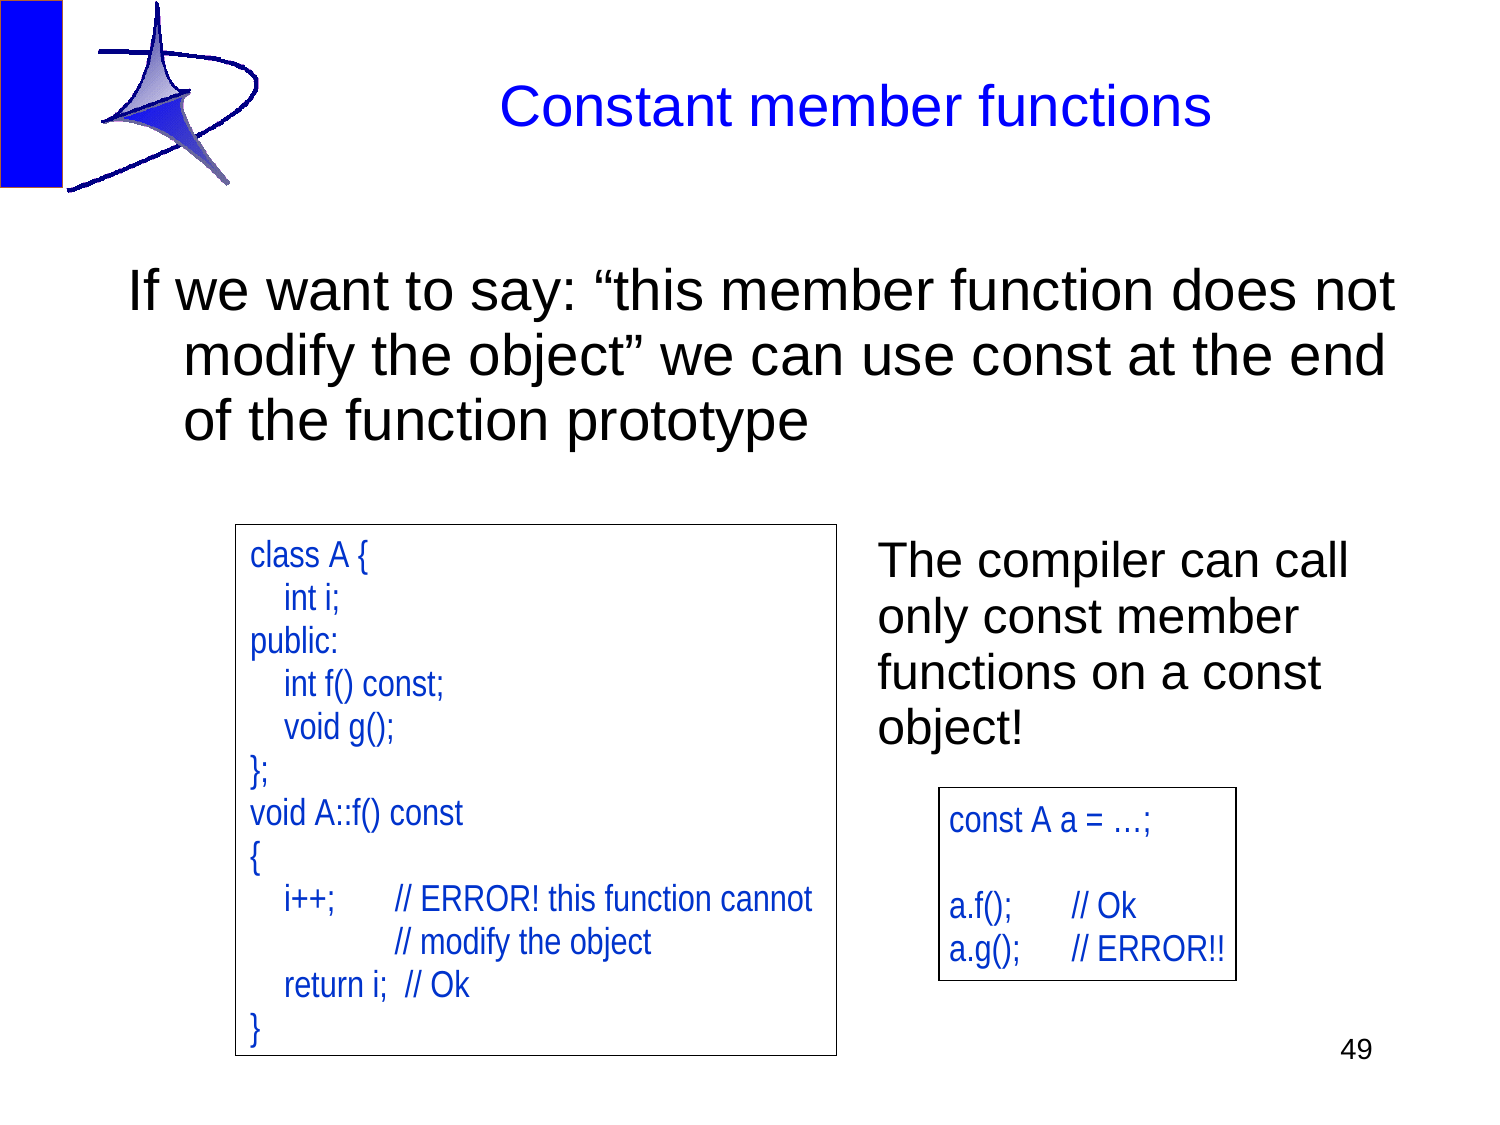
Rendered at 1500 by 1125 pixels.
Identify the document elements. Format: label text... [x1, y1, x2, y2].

picture [62, 0, 263, 197]
text_box class A { int i; public: int f() const; void g(); }; void A::f() const { i++; // ERROR! this function cannot // modify the object return i; // Ok } [235, 524, 837, 1056]
list If we want to say: “this member function does not modify the object” we can use const at the end of the function prototype [112, 249, 1450, 501]
text_box const A a = …; a.f(); // Ok a.g(); // ERROR!! [938, 787, 1237, 981]
text_box The compiler can call only const member functions on a const object! [862, 524, 1438, 775]
title Constant member functions [262, 24, 1450, 188]
